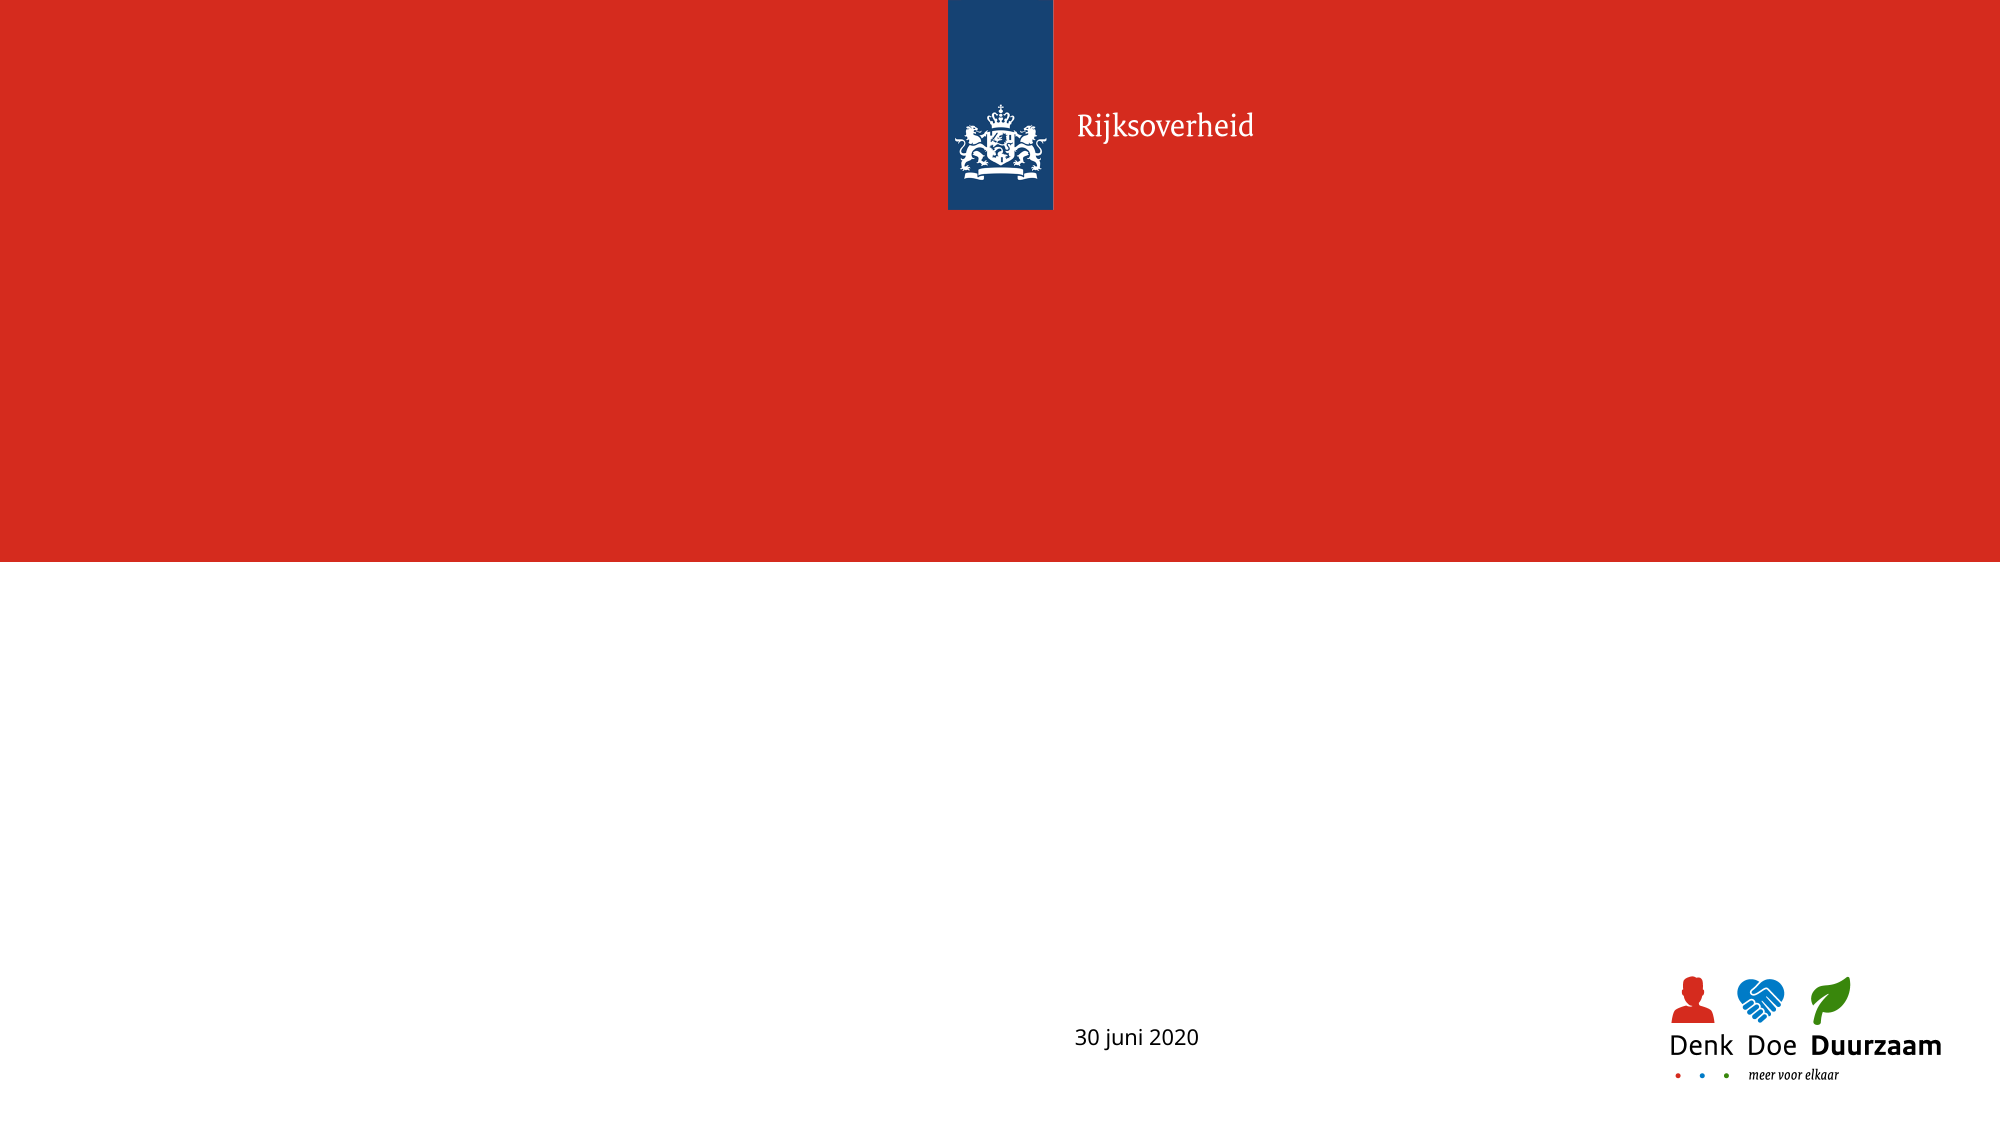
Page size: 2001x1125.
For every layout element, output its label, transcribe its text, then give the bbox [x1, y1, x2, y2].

text_box 30 juni 2020 [1074, 1024, 1631, 1054]
